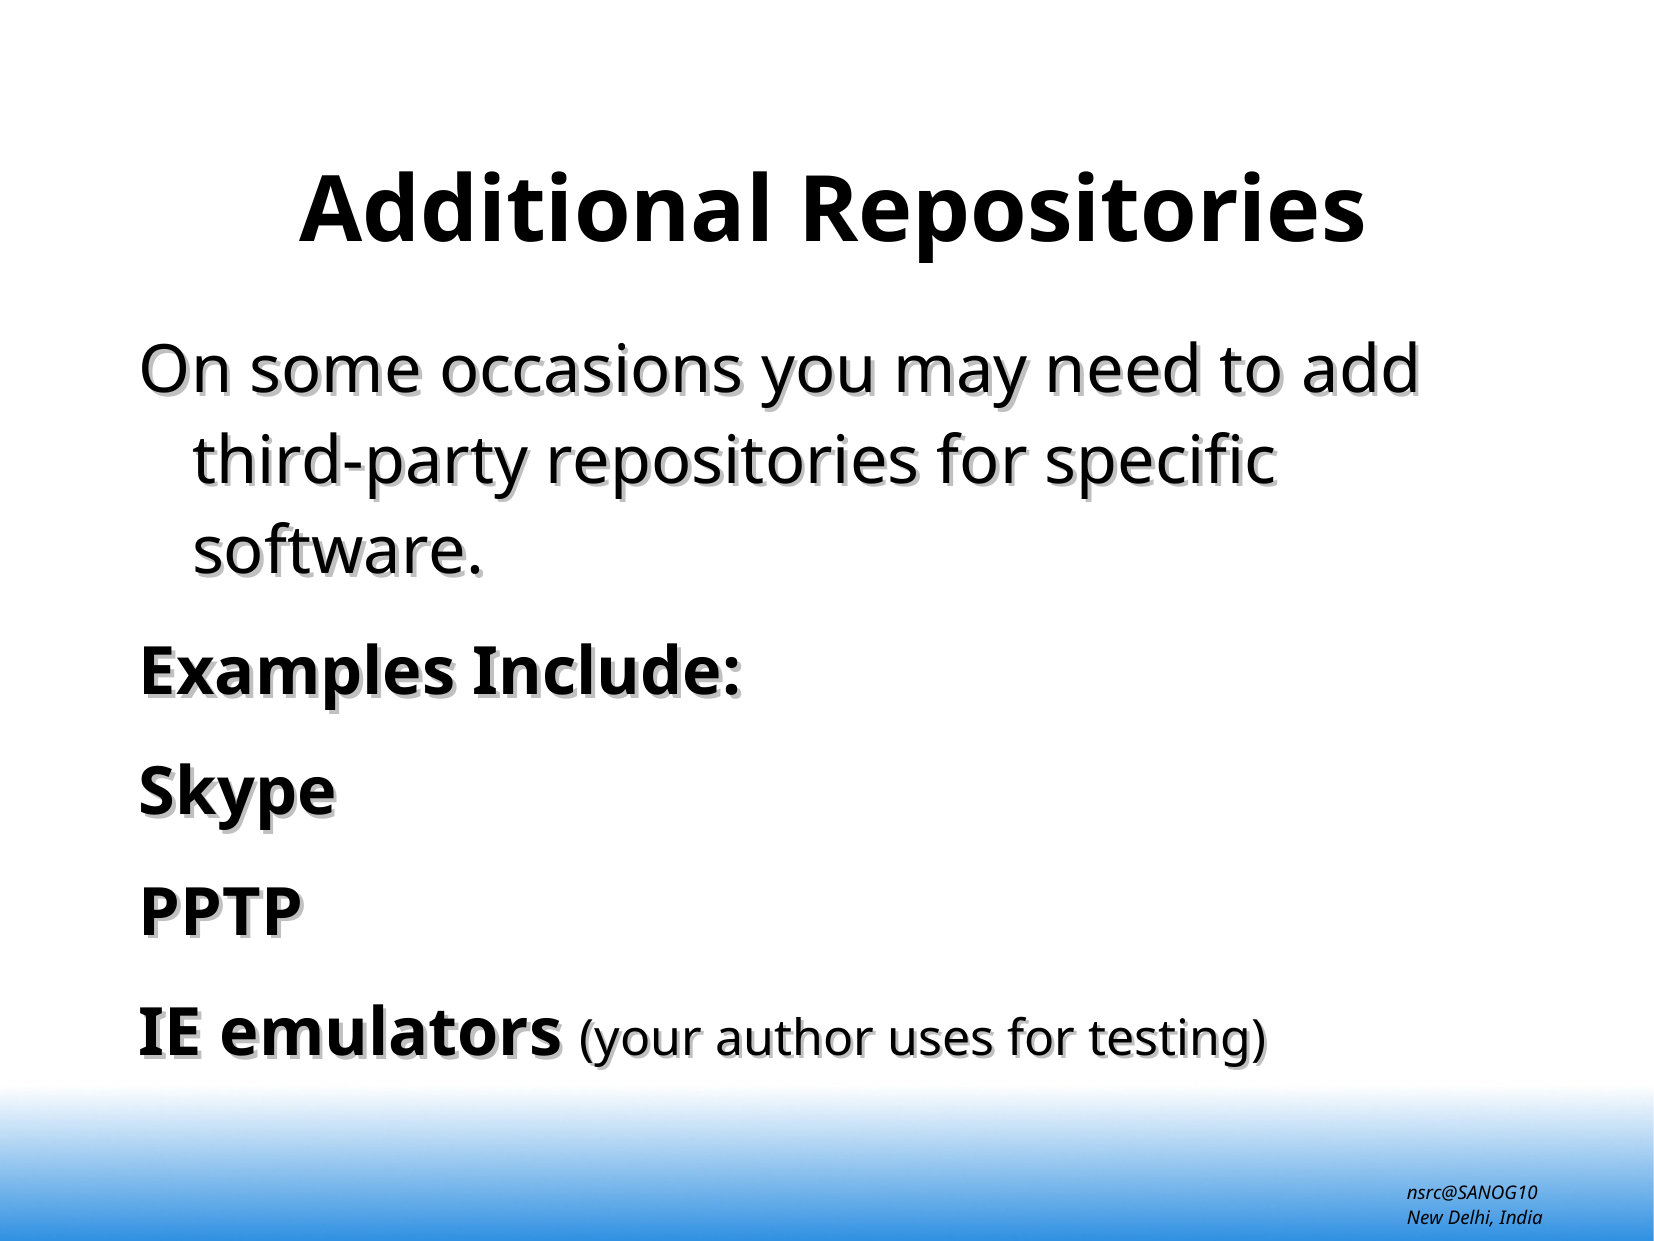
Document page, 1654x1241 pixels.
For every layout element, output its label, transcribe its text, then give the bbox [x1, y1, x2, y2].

title Additional Repositories [109, 102, 1558, 310]
list On some occasions you may need to add third-party repositories for specific software. Examples Include: Skype PPTP IE emulators (your author uses for testing) [121, 321, 1534, 1104]
picture [0, 1083, 1654, 1241]
